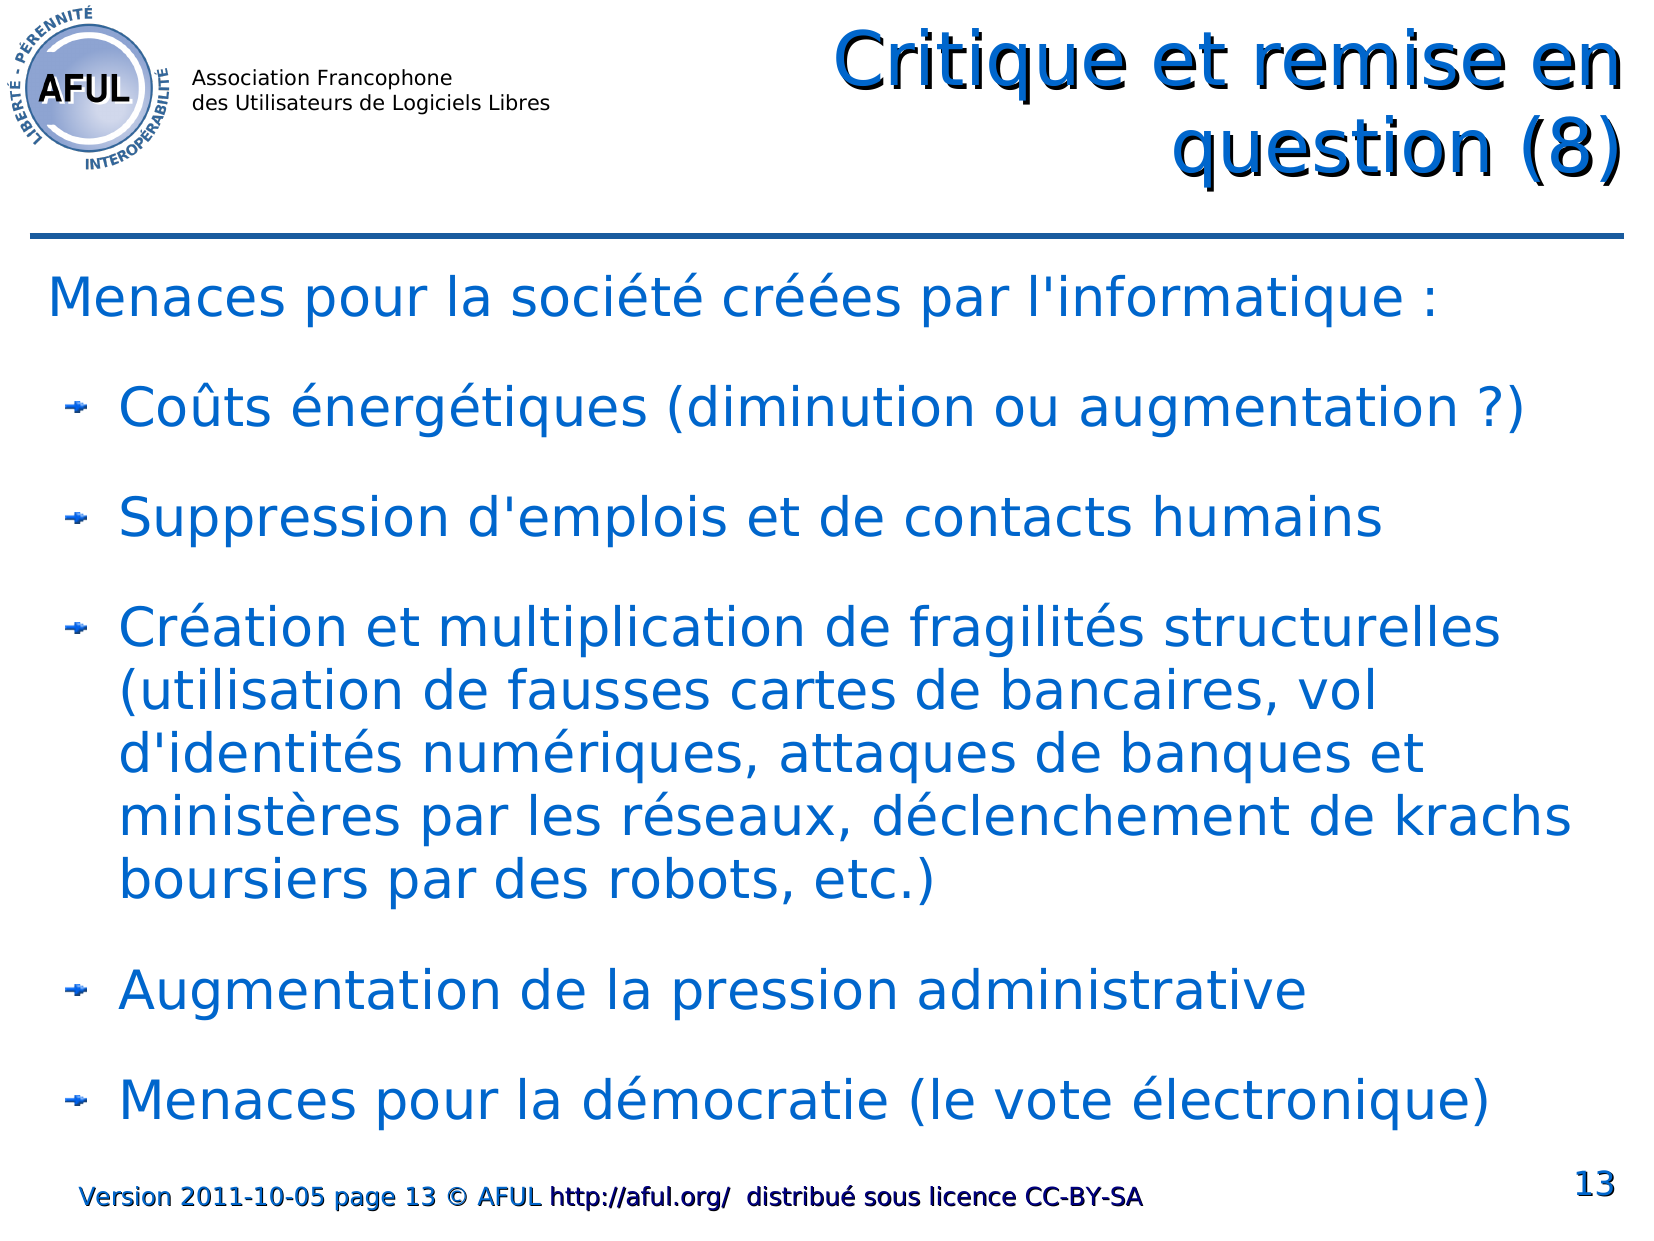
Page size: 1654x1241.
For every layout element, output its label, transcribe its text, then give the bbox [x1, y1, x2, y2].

picture [0, 0, 178, 178]
list Menaces pour la société créées par l'informatique : Coûts énergétiques (diminution ou augmentation ?) Suppression d'emplois et de contacts humains Création et multiplication de fragilités structurelles (utilisation de fausses cartes de bancaires, vol d'identités numériques, attaques de banques et ministères par les réseaux, déclenchement de krachs boursiers par des robots, etc.) Augmentation de la pression administrative Menaces pour la démocratie (le vote électronique) [47, 265, 1595, 1196]
title Critique et remise en question (8) [501, 7, 1625, 200]
